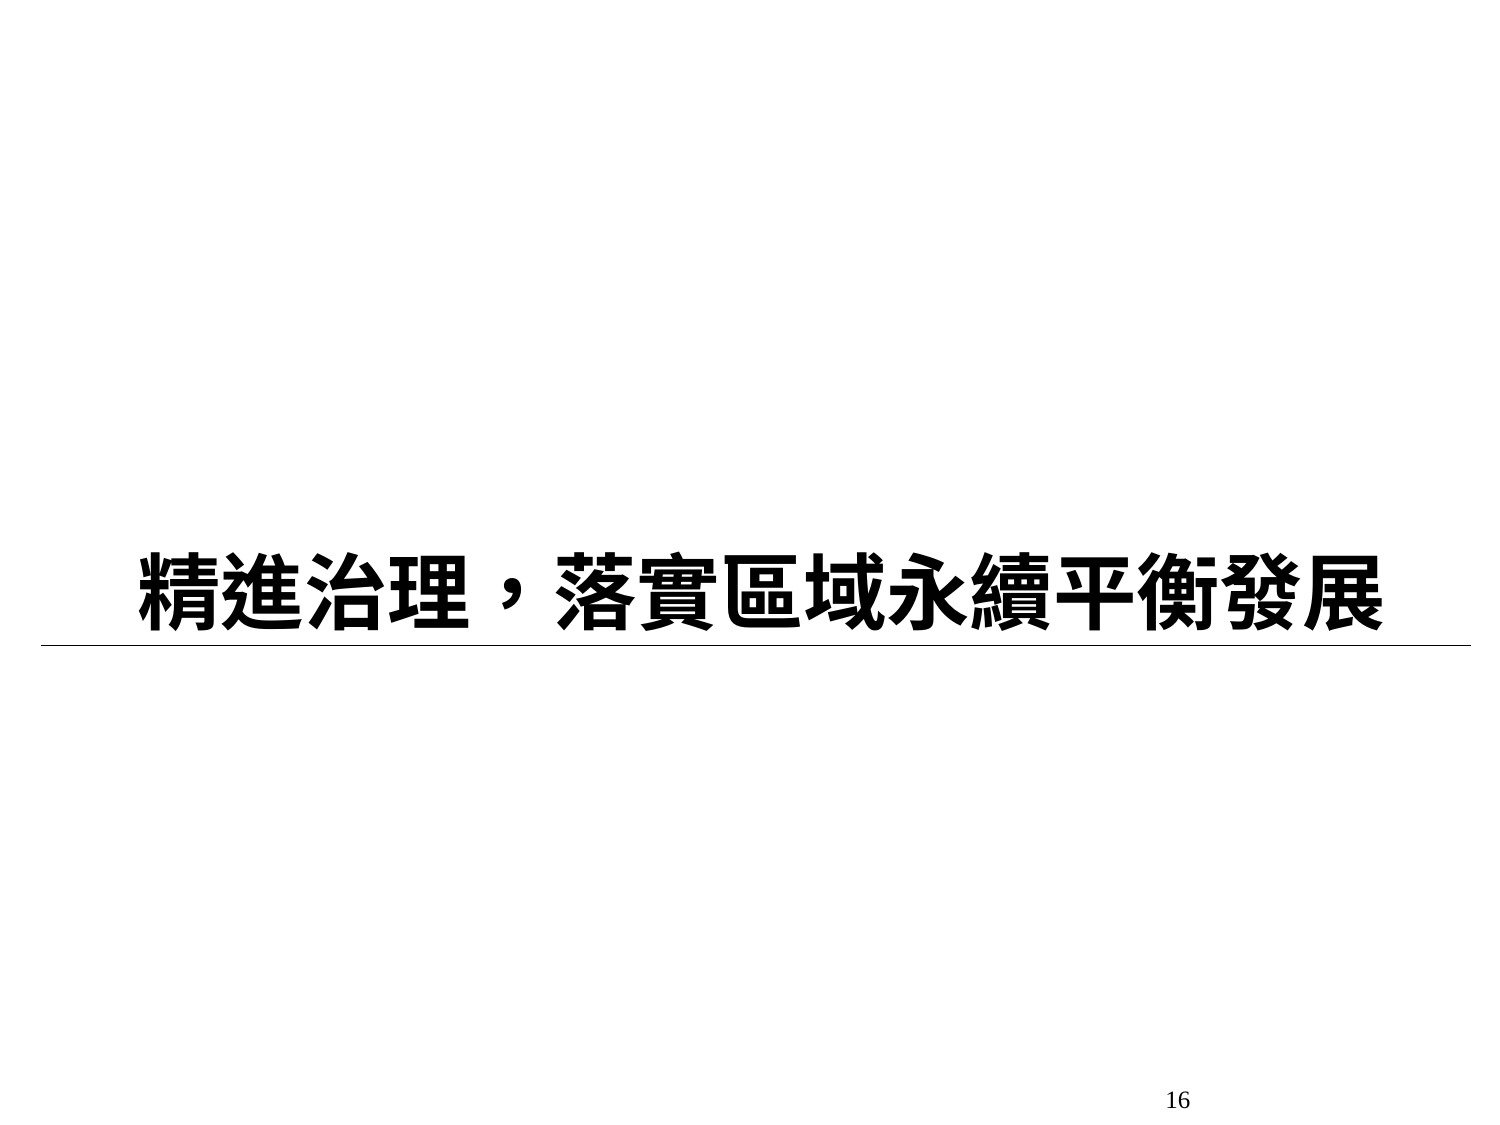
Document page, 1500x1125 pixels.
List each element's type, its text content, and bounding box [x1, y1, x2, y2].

text_box 精進治理，落實區域永續平衡發展 [123, 532, 1402, 645]
